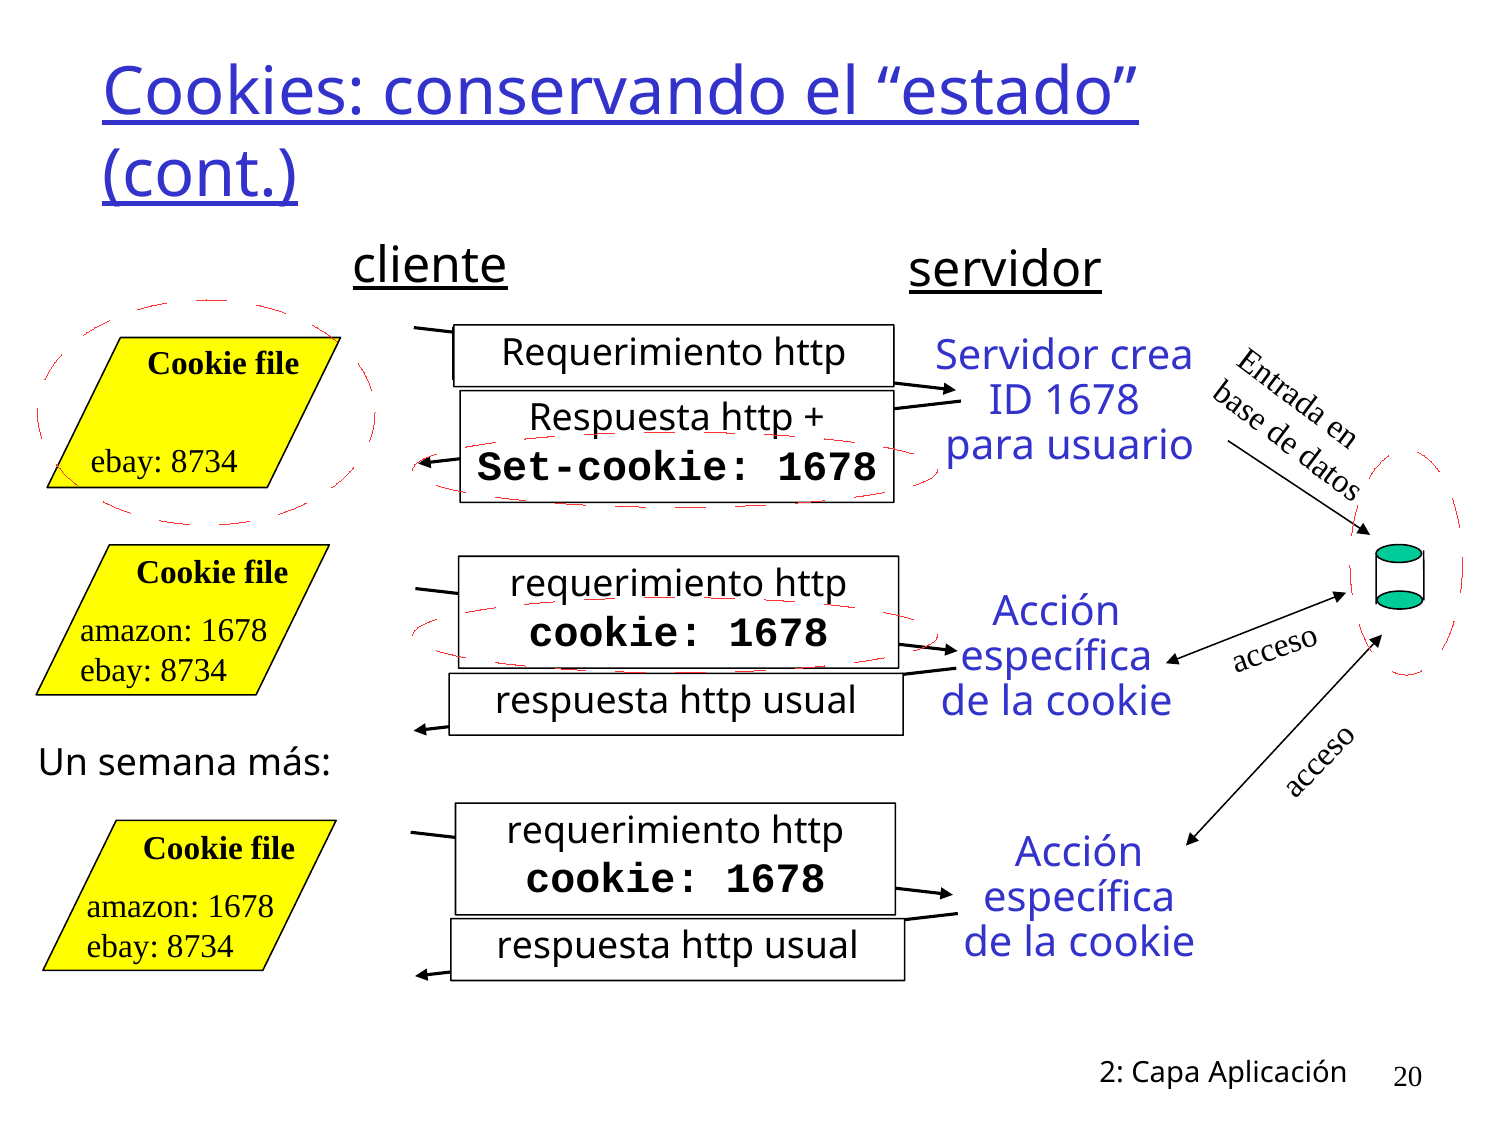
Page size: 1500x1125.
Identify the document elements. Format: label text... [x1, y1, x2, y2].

text_box servidor [894, 235, 1118, 305]
text_box respuesta http usual [449, 673, 904, 730]
text_box [47, 337, 341, 488]
text_box Servidor crea ID 1678 para usuario [919, 326, 1210, 477]
text_box ebay: 8734 [75, 391, 254, 487]
text_box [304, 544, 330, 597]
title Cookies: conservando el “estado” (cont.) [87, 37, 1363, 225]
text_box [89, 820, 310, 915]
text_box [82, 544, 303, 640]
text_box Cookie file [132, 333, 315, 390]
text_box Cookie file [128, 818, 311, 874]
text_box [42, 912, 71, 971]
text_box amazon: 1678 ebay: 8734 [65, 600, 283, 697]
text_box acceso [1208, 600, 1339, 692]
text_box [311, 820, 337, 872]
text_box amazon: 1678 ebay: 8734 [71, 876, 290, 972]
text_box cliente [337, 231, 523, 302]
text_box Acción específica de la cookie [948, 822, 1211, 973]
text_box requerimiento http cookie: 1678 [458, 556, 899, 663]
text_box [458, 663, 899, 669]
text_box acceso [1255, 696, 1378, 821]
text_box Un semana más: [22, 735, 347, 792]
text_box Respuesta http + Set-cookie: 1678 [460, 390, 894, 497]
text_box [450, 975, 905, 981]
text_box Cookie file [121, 542, 304, 599]
text_box Requerimiento http [453, 324, 894, 381]
text_box respuesta http usual [450, 918, 905, 975]
text_box Acción específica de la cookie [925, 582, 1188, 733]
text_box [455, 909, 896, 915]
text_box [460, 497, 894, 503]
text_box [453, 381, 894, 387]
text_box Entrada en base de datos [1210, 322, 1414, 524]
text_box [449, 730, 904, 736]
text_box [36, 635, 65, 695]
text_box requerimiento http cookie: 1678 [455, 803, 896, 909]
